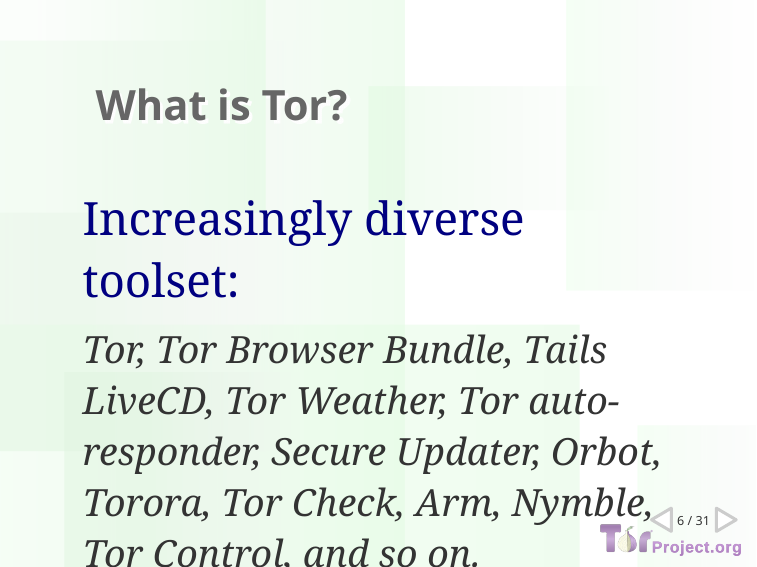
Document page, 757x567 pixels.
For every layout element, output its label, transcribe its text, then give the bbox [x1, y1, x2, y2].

text_box What is Tor? [80, 61, 367, 147]
picture [182, 548, 192, 565]
picture [402, 548, 412, 565]
picture [433, 548, 443, 565]
text_box Increasingly diverse toolset: Tor, Tor Browser Bundle, Tails LiveCD, Tor Weather, Tor auto-responder, Secure Updater, Orbot, Torora, Tor Check, Arm, Nymble, Tor Control, and so on. [0, 178, 756, 526]
picture [453, 549, 464, 567]
picture [110, 548, 120, 565]
picture [256, 548, 266, 565]
picture [352, 548, 363, 567]
picture [0, 0, 757, 567]
picture [307, 548, 318, 567]
picture [329, 549, 340, 567]
picture [202, 549, 213, 567]
